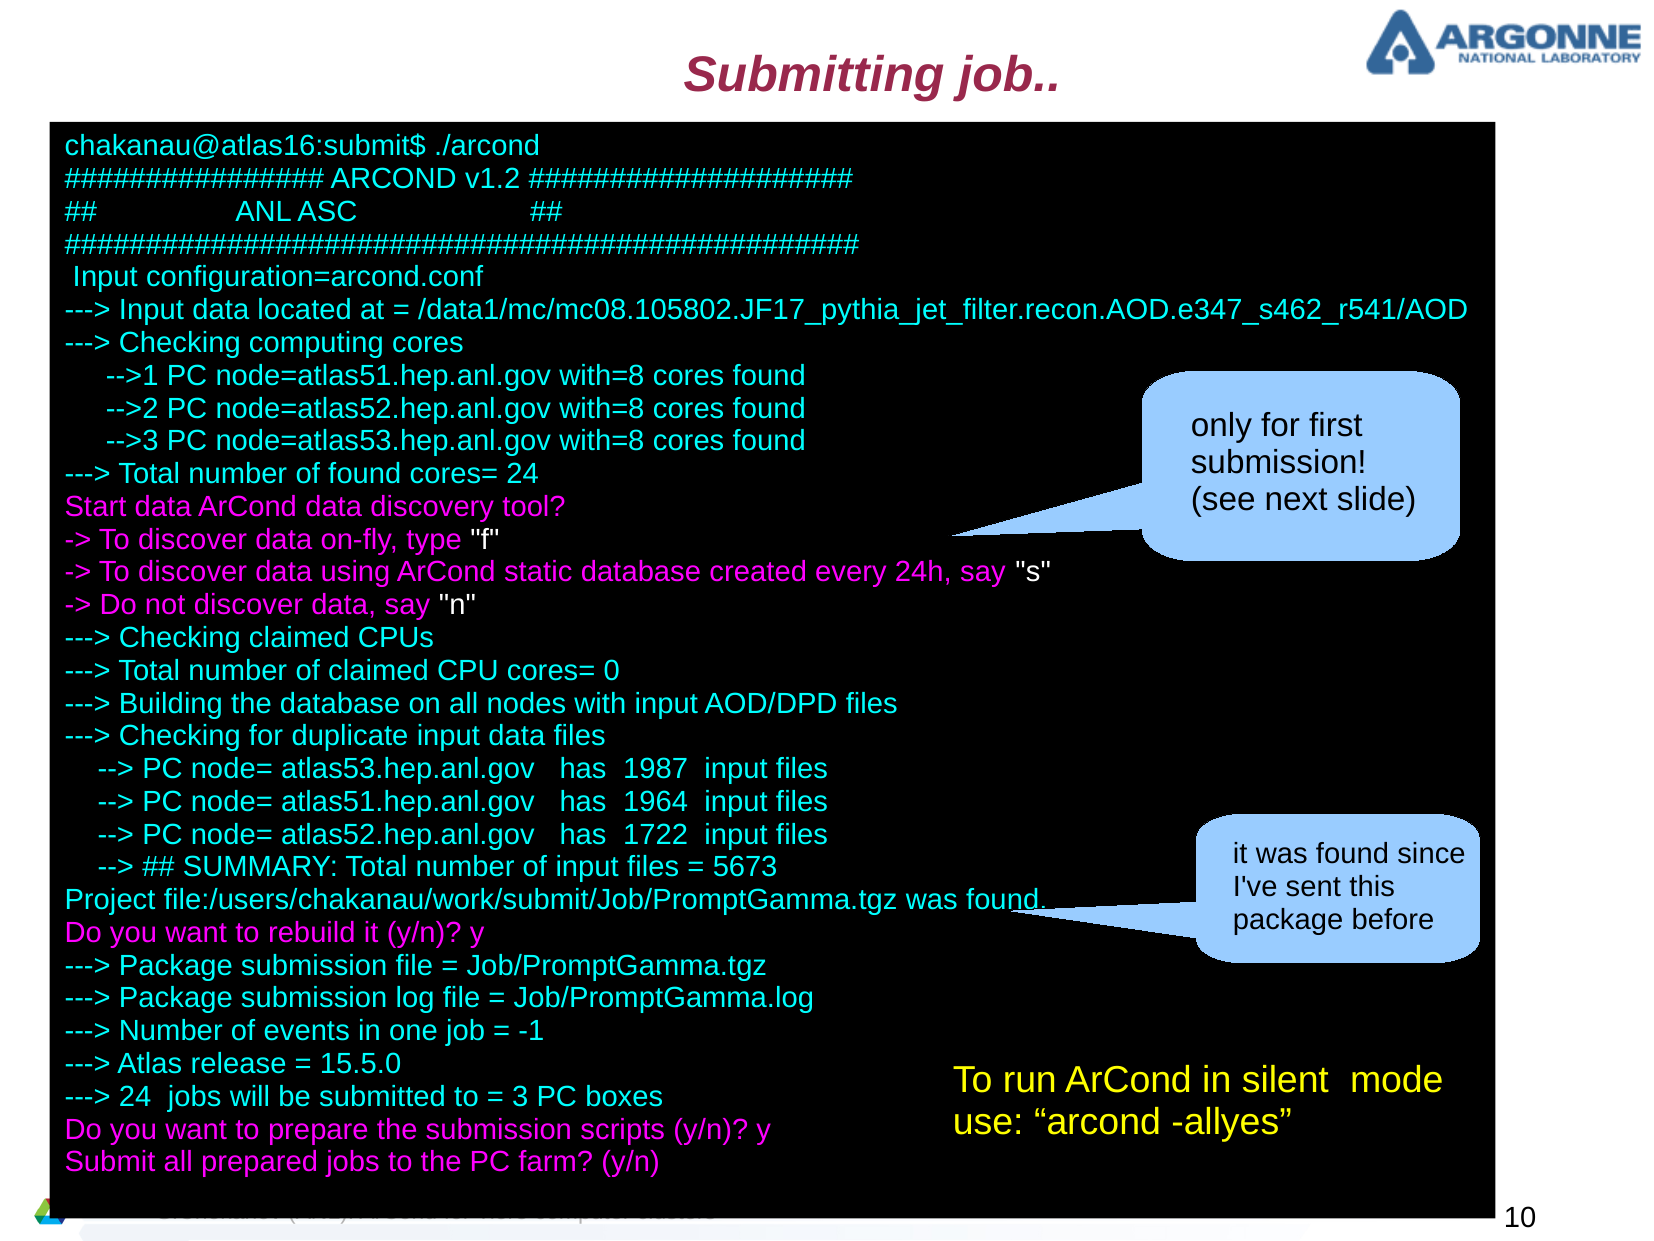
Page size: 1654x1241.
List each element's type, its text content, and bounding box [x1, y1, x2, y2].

text_box [944, 370, 1461, 562]
text_box chakanau@atlas16:submit$ ./arcond ################ ARCOND v1.2 #################### ## ANL ASC ## ################################################# Input configuration=arcond.conf ---> Input data located at = /data1/mc/mc08.105802.JF17_pythia_jet_filter.recon.AOD.e347_s462_r541/AOD ---> Checking computing cores -->1 PC node=atlas51.hep.anl.gov with=8 cores found -->2 PC node=atlas52.hep.anl.gov with=8 cores found -->3 PC node=atlas53.hep.anl.gov with=8 cores found ---> Total number of found cores= 24 Start data ArCond data discovery tool? -> To discover data on-fly, type "f" -> To discover data using ArCond static database created every 24h, say "s" -> Do not discover data, say "n" ---> Checking claimed CPUs ---> Total number of claimed CPU cores= 0 ---> Building the database on all nodes with input AOD/DPD files ---> Checking for duplicate input data files --> PC node= atlas53.hep.anl.gov has 1987 input files --> PC node= atlas51.hep.anl.gov has 1964 input files --> PC node= atlas52.hep.anl.gov has 1722 input files --> ## SUMMARY: Total number of input files = 5673 Project file:/users/chakanau/work/submit/Job/PromptGamma.tgz was found. Do you want to rebuild it (y/n)? y ---> Package submission file = Job/PromptGamma.tgz ---> Package submission log file = Job/PromptGamma.log ---> Number of events in one job = -1 ---> Atlas release = 15.5.0 ---> 24 jobs will be submitted to = 3 PC boxes Do you want to prepare the submission scripts (y/n)? y Submit all prepared jobs to the PC farm? (y/n) [49, 121, 1496, 1219]
picture [0, 1154, 1649, 1241]
text_box [203, 265, 1604, 346]
text_box only for first submission! (see next slide) [1176, 399, 1439, 542]
text_box it was found since I've sent this package before [1218, 829, 1485, 971]
text_box To run ArCond in silent mode use: “arcond -allyes” [938, 1051, 1478, 1208]
picture [1362, 0, 1654, 85]
text_box [1001, 813, 1477, 961]
title Submitting job.. [124, 16, 1621, 133]
